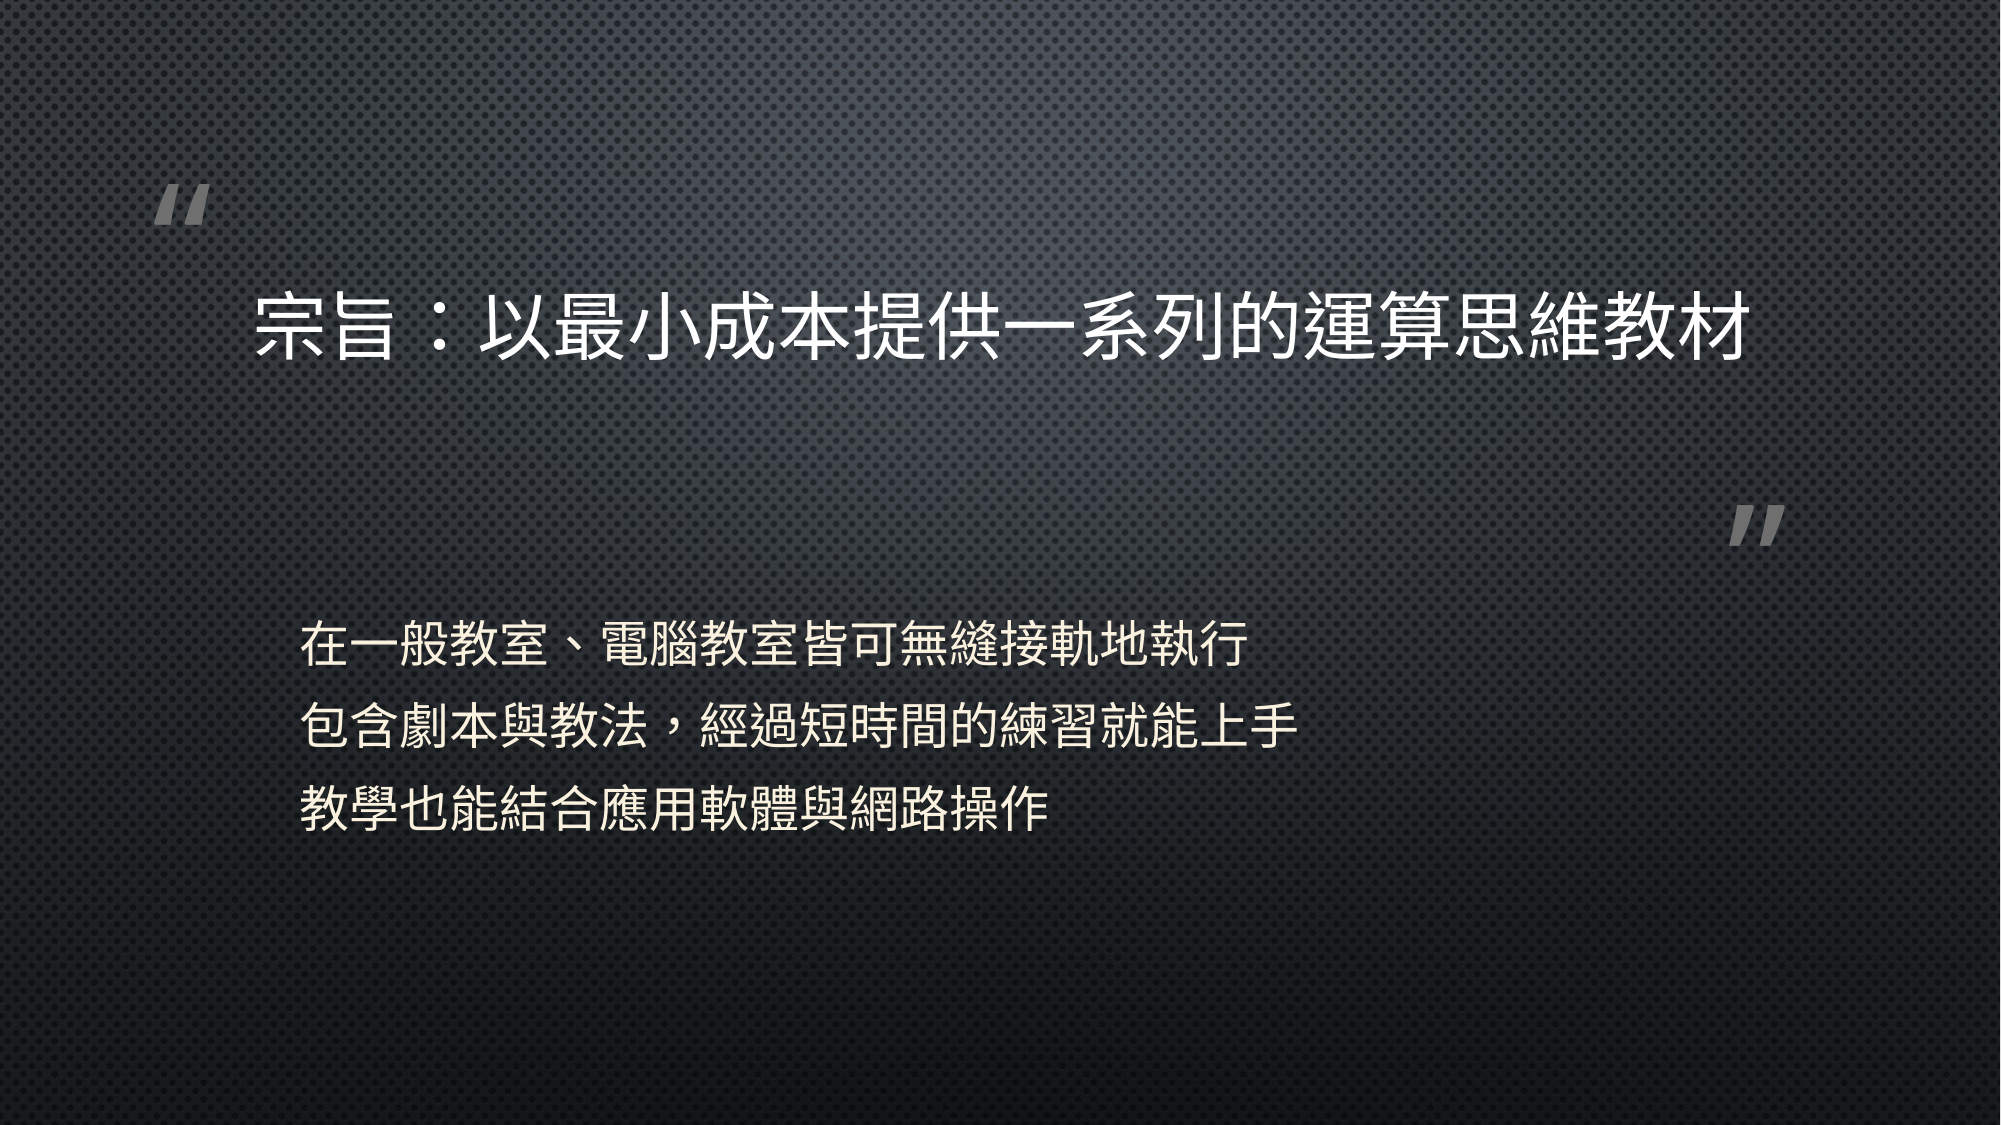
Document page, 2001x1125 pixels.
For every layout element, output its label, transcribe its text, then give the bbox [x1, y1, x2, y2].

title 宗旨：以最小成本提供一系列的運算思維教材 [237, 99, 1810, 549]
list 在一般教室、電腦教室皆可無縫接軌地執行 包含劇本與教法，經過短時間的練習就能上手 教學也能結合應用軟體與網路操作 [237, 549, 1863, 901]
